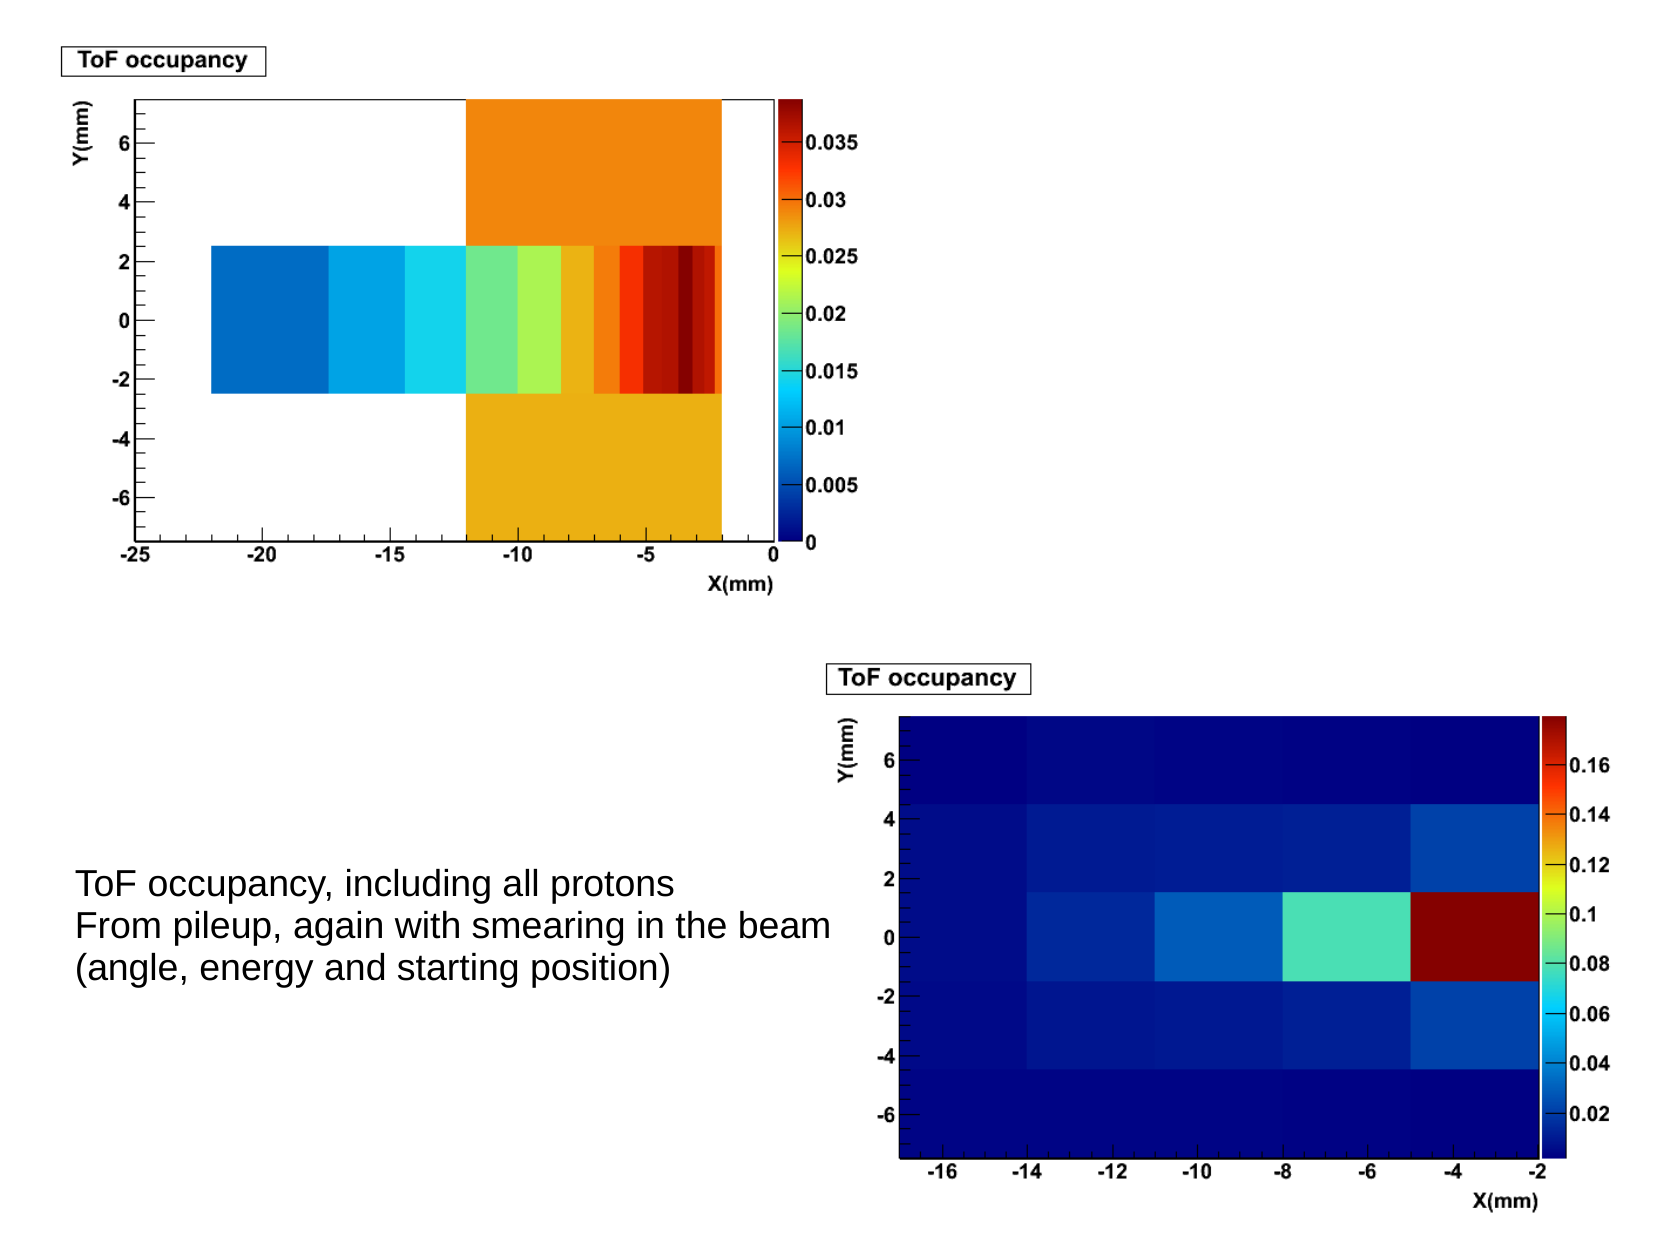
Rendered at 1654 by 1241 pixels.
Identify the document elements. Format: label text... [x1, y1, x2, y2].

picture [819, 661, 1636, 1216]
text_box ToF occupancy, including all protons From pileup, again with smearing in the beam (angle, energy and starting position) [60, 855, 849, 996]
picture [54, 44, 871, 599]
